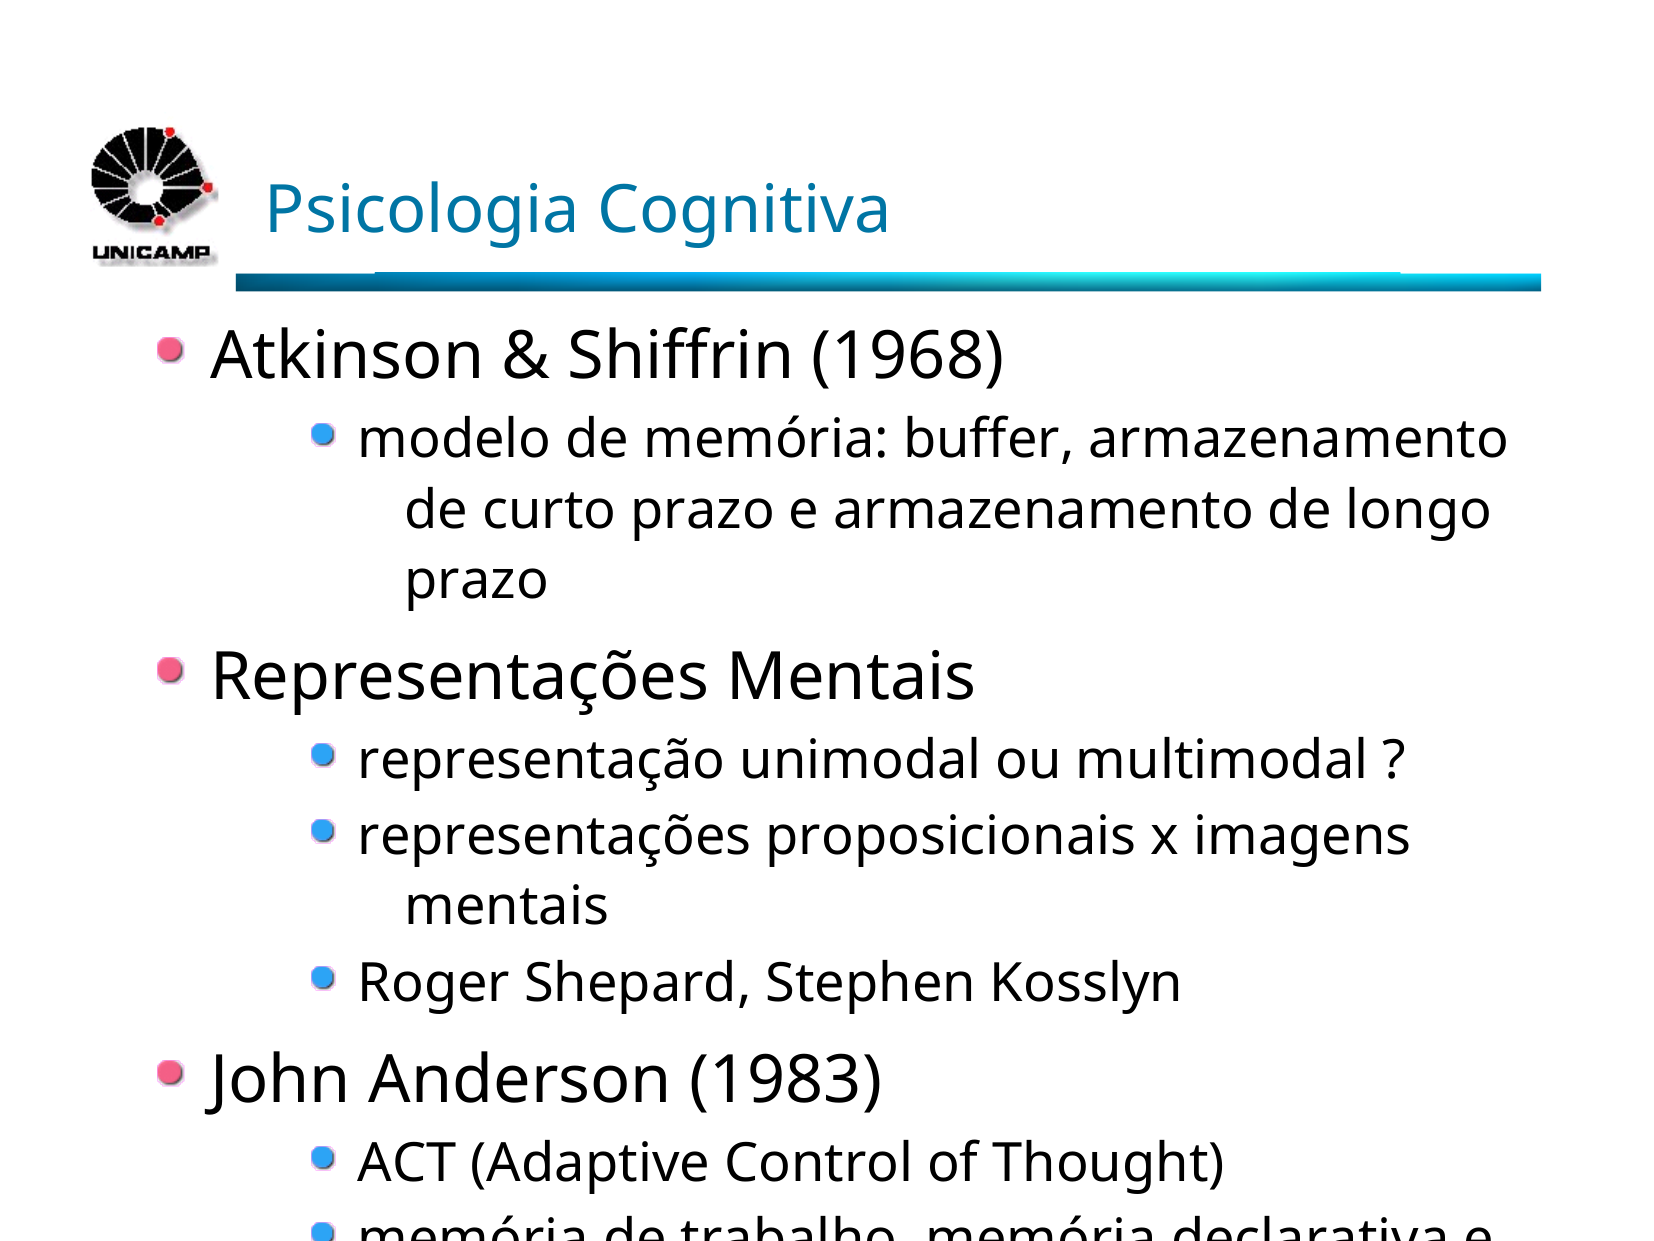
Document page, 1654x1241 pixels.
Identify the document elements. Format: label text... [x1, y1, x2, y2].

list Atkinson & Shiffrin (1968) modelo de memória: buffer, armazenamento de curto prazo e armazenamento de longo prazo Representações Mentais representação unimodal ou multimodal ? representações proposicionais x imagens mentais Roger Shepard, Stephen Kosslyn John Anderson (1983) ACT (Adaptive Control of Thought) memória de trabalho, memória declarativa e memória de produção debate generalismo x modularismo [121, 309, 1534, 1182]
title Psicologia Cognitiva [264, 42, 1534, 250]
picture [310, 1221, 337, 1241]
picture [125, 272, 1654, 295]
